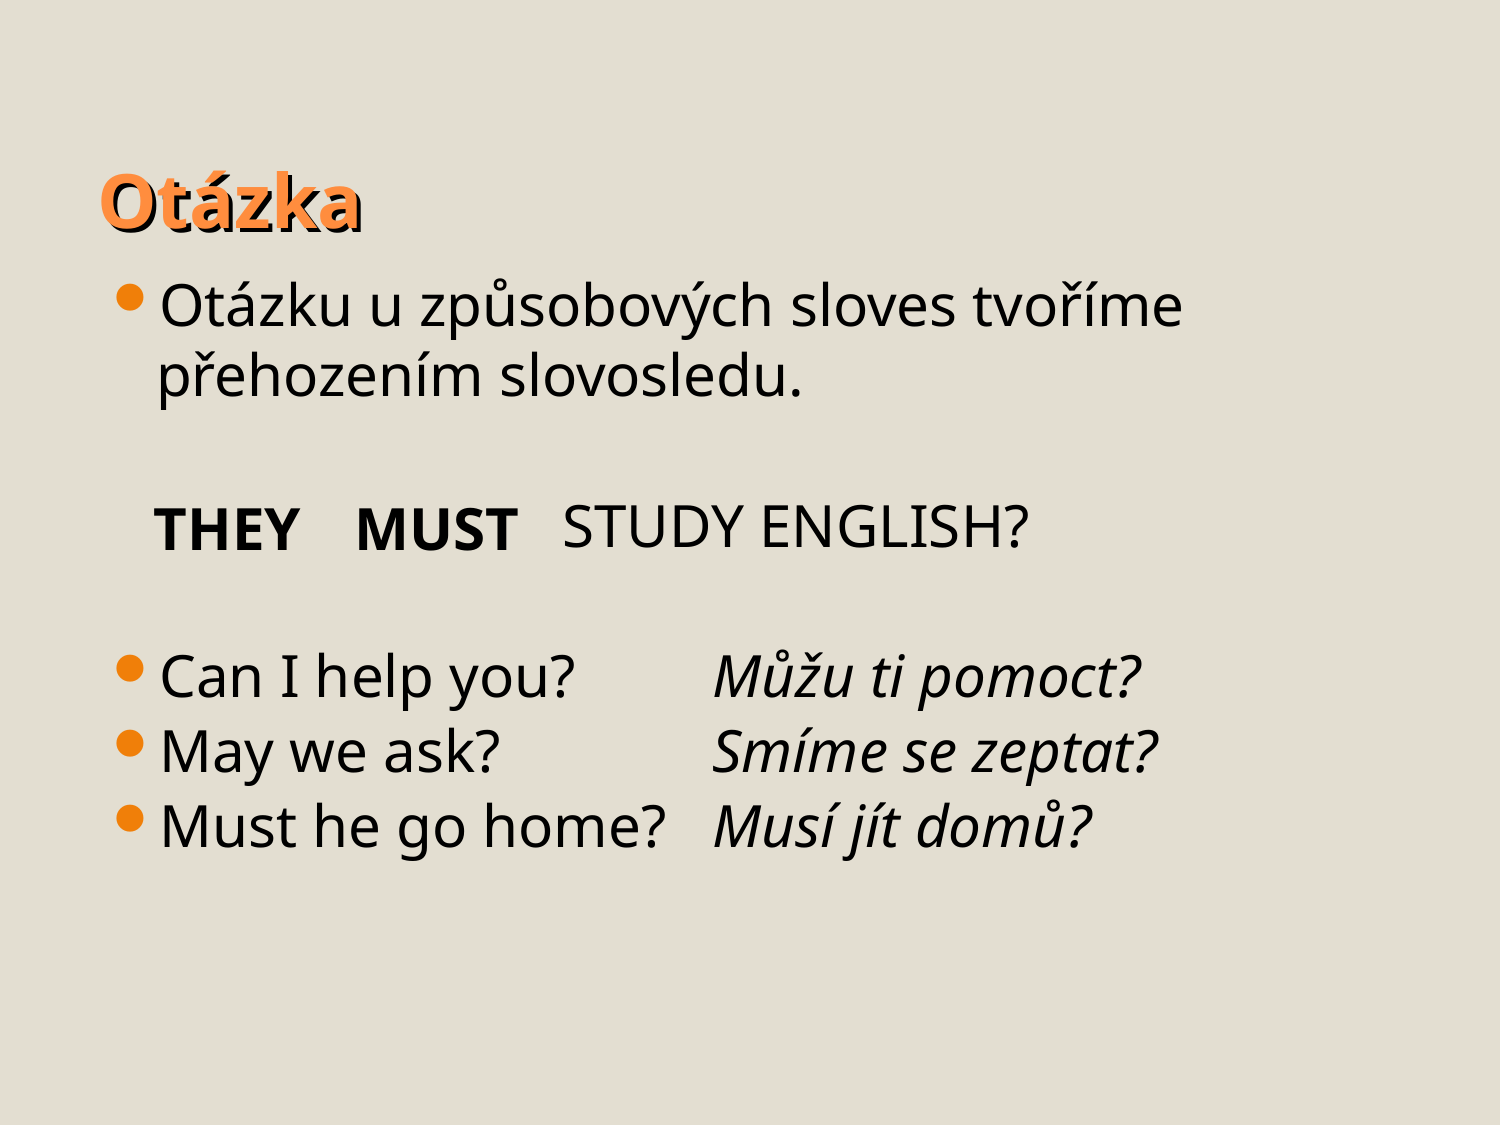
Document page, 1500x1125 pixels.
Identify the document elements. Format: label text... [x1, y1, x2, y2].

title Otázka [82, 78, 1426, 251]
list Otázku u způsobových sloves tvoříme přehozením slovosledu. STUDY ENGLISH? Can I help you? Můžu ti pomoct? May we ask? Smíme se zeptat? Must he go home? Musí jít domů? [82, 253, 1426, 941]
text_box THEY [123, 476, 367, 587]
text_box MUST [367, 476, 567, 587]
